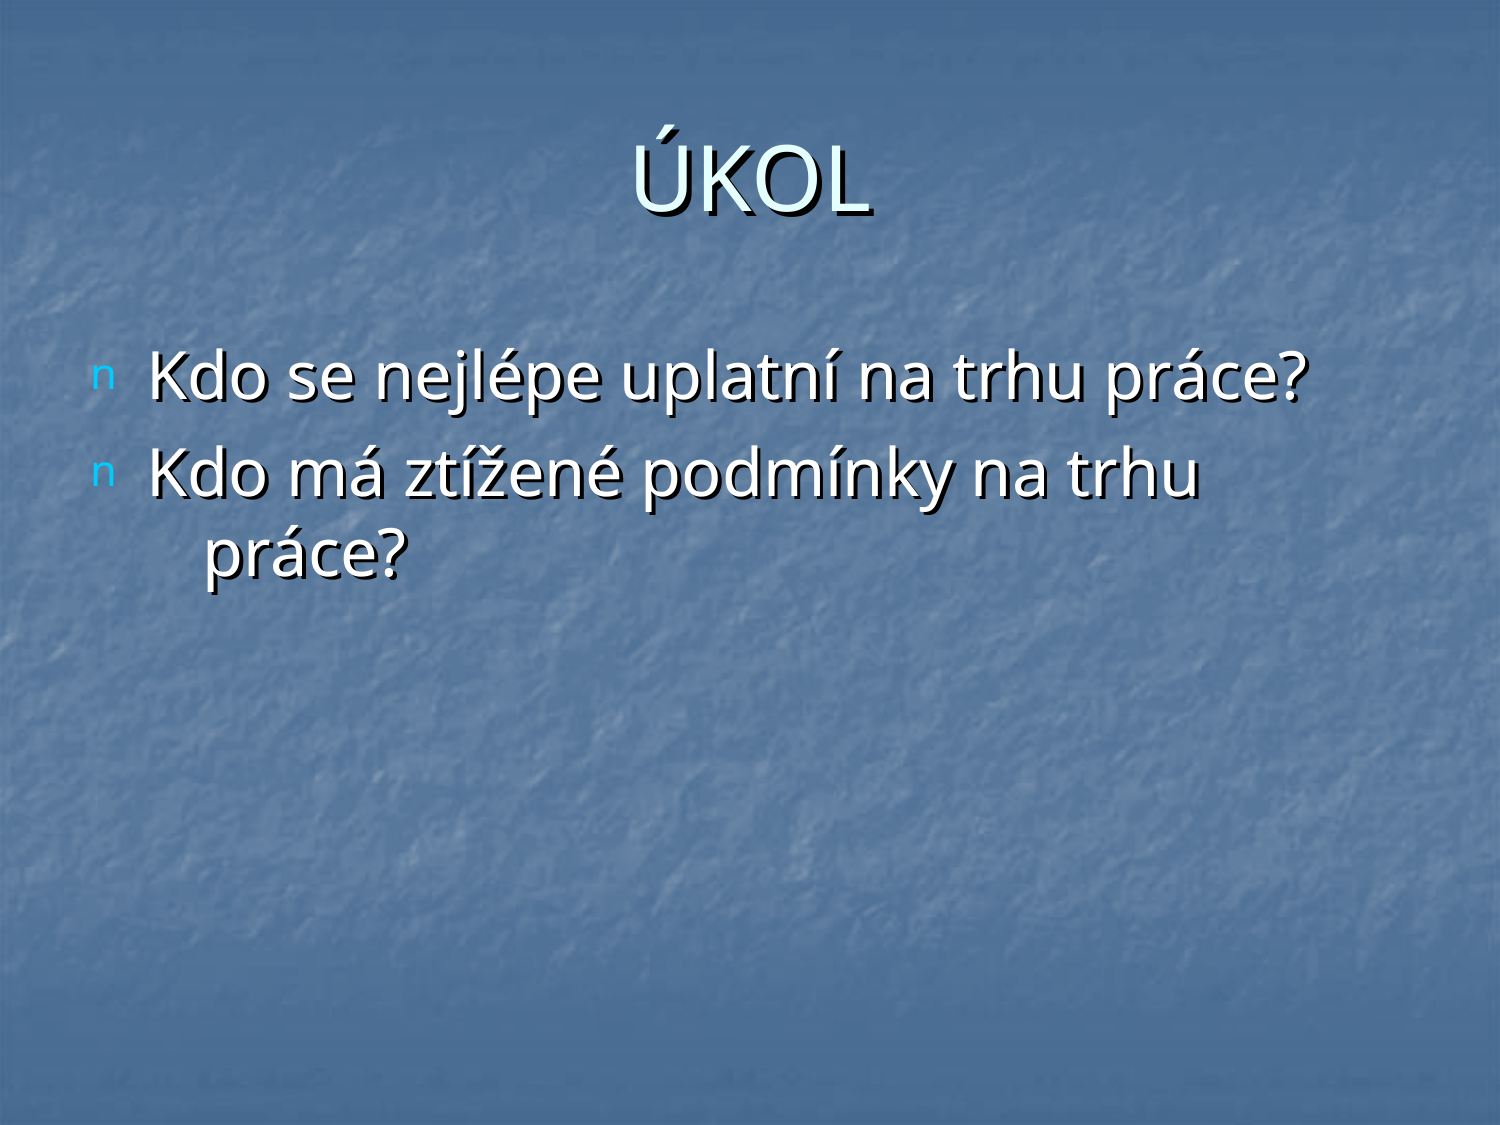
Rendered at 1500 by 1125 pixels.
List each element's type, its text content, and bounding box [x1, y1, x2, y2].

list Kdo se nejlépe uplatní na trhu práce? Kdo má ztížené podmínky na trhu práce? [75, 324, 1426, 1000]
title ÚKOL [75, 62, 1426, 288]
